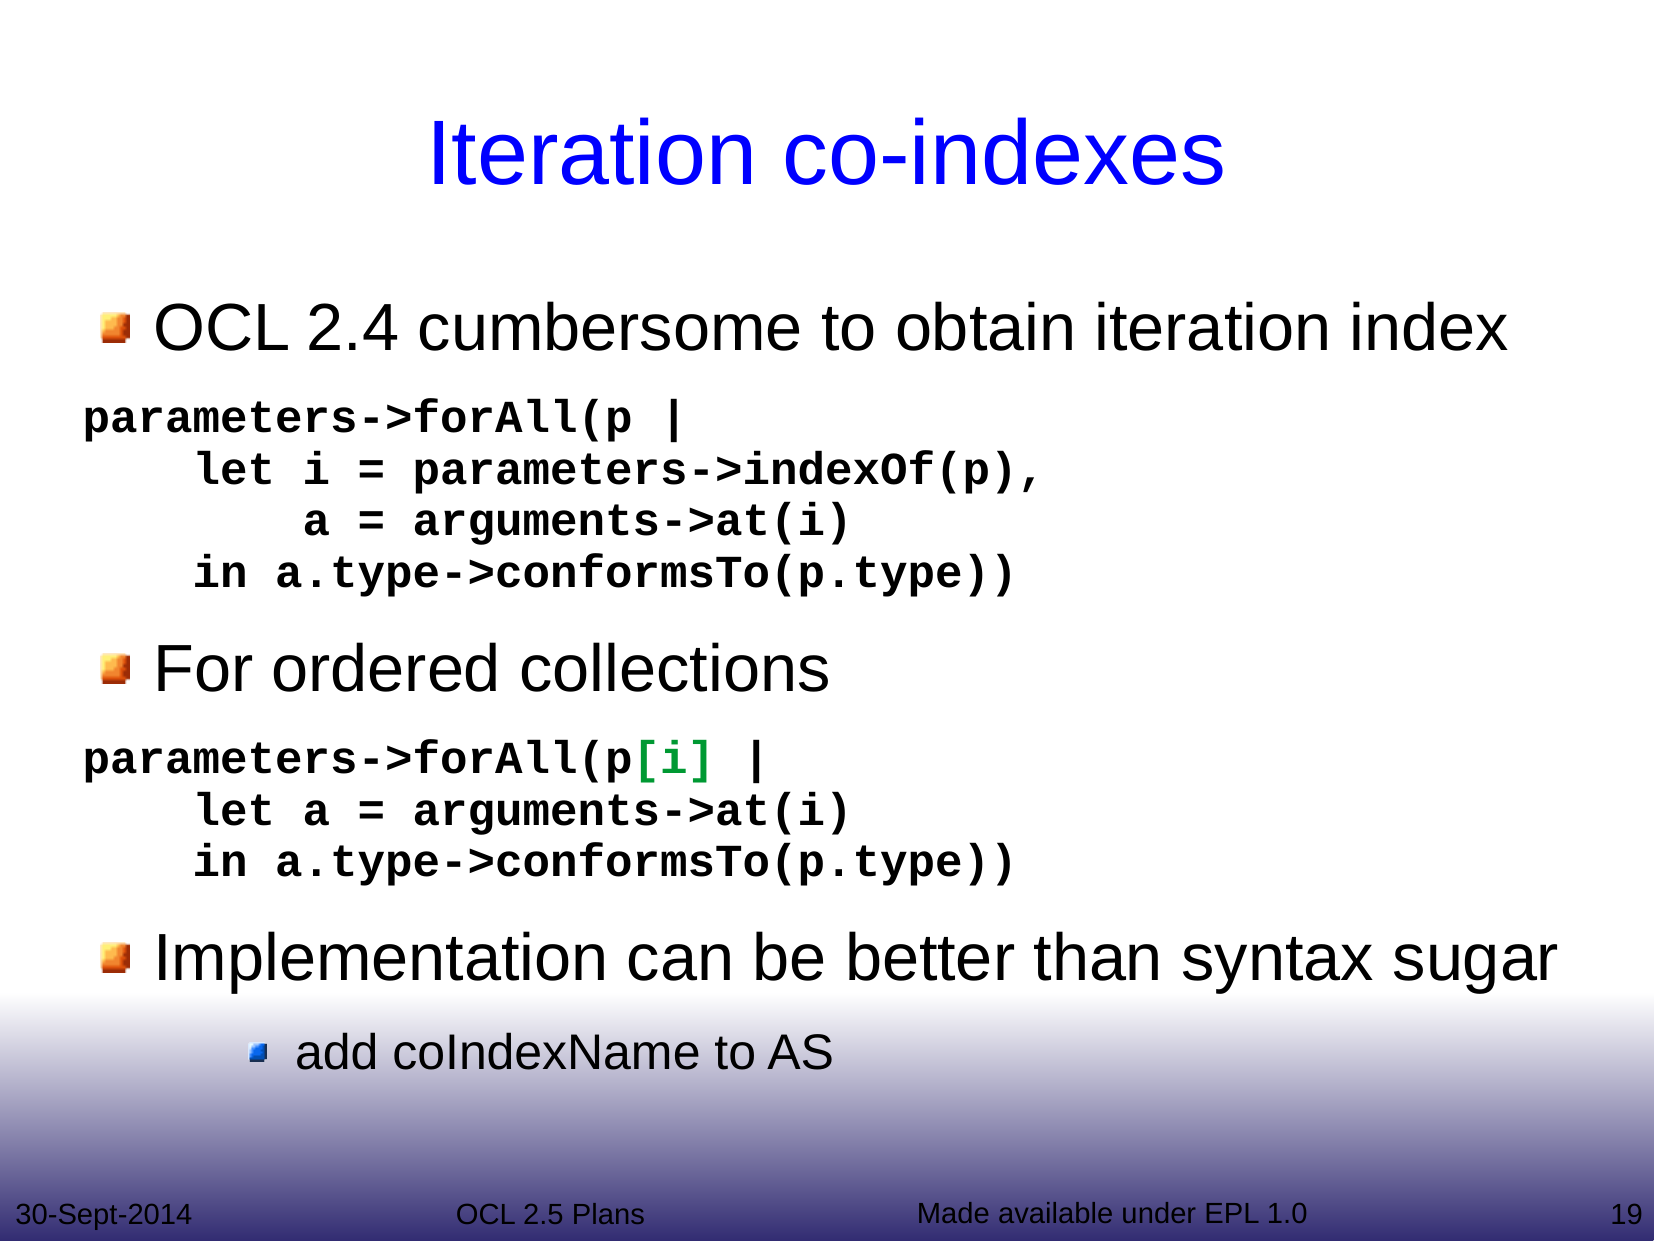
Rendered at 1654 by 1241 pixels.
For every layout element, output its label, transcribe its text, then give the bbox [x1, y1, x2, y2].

title Iteration co-indexes [82, 49, 1571, 257]
list OCL 2.4 cumbersome to obtain iteration index parameters->forAll(p | let i = parameters->indexOf(p), a = arguments->at(i) in a.type->conformsTo(p.type)) For ordered collections parameters->forAll(p[i] | let a = arguments->at(i) in a.type->conformsTo(p.type)) Implementation can be better than syntax sugar add coIndexName to AS [82, 290, 1571, 1109]
